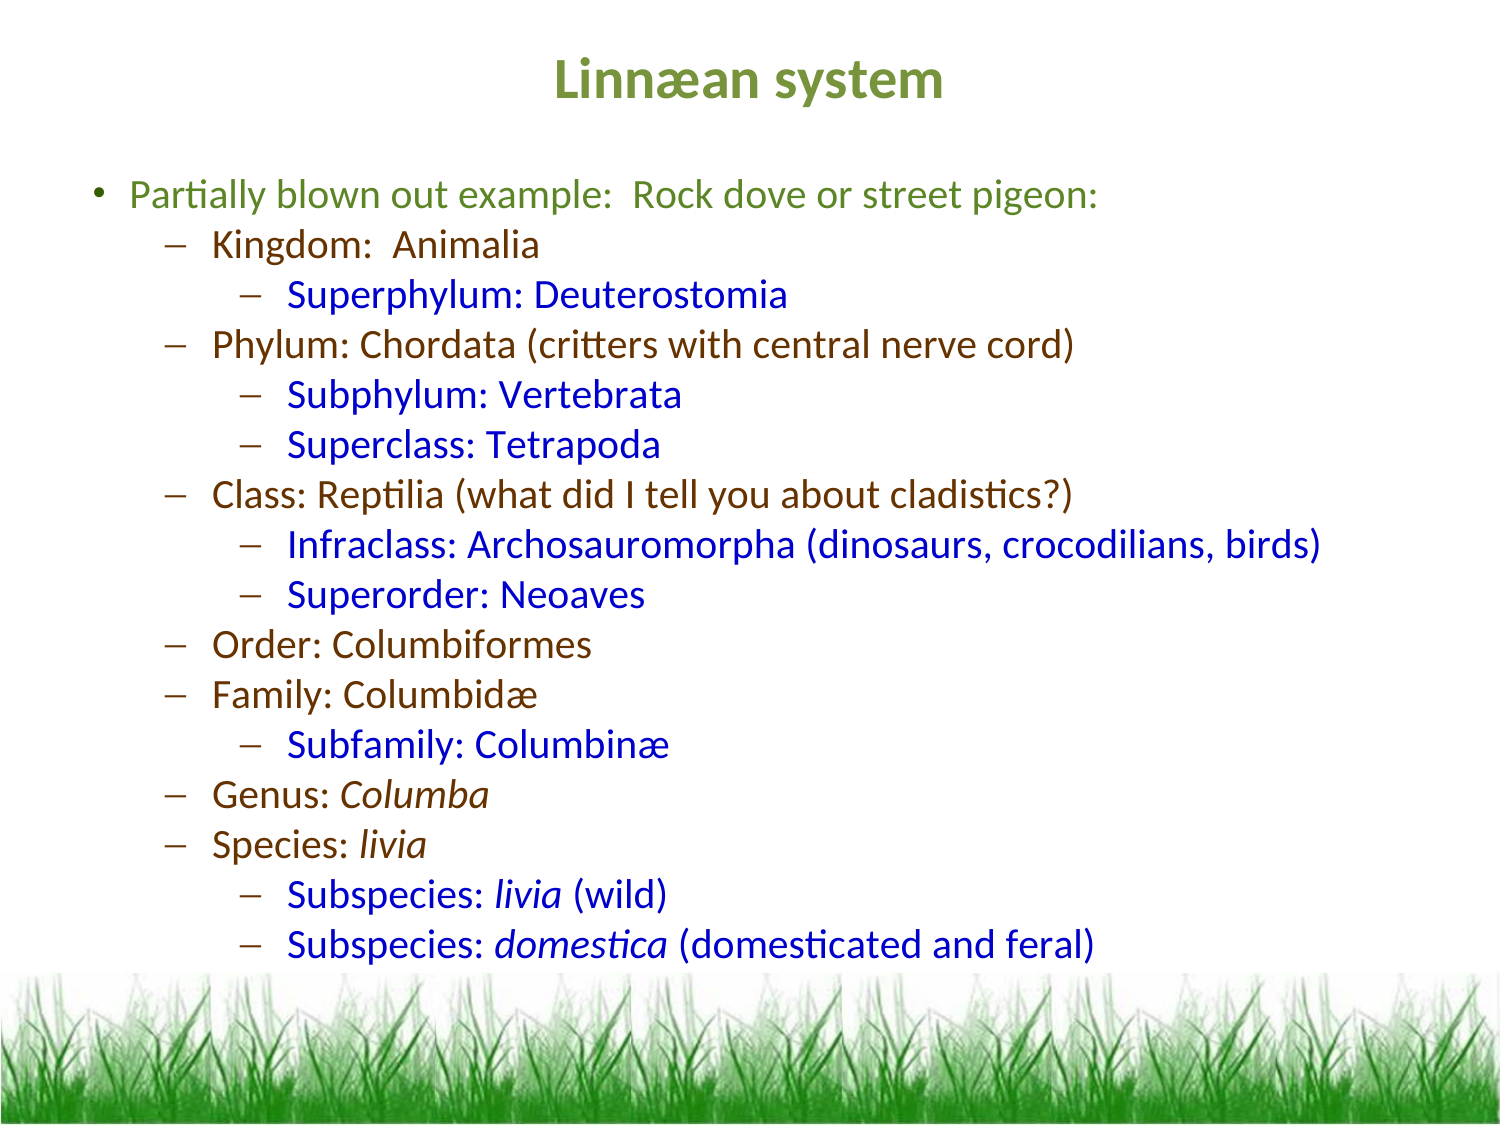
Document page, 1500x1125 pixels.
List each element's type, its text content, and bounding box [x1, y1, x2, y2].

list Partially blown out example: Rock dove or street pigeon: Kingdom: Animalia Superphylum: Deuterostomia Phylum: Chordata (critters with central nerve cord) Subphylum: Vertebrata Superclass: Tetrapoda Class: Reptilia (what did I tell you about cladistics?) Infraclass: Archosauromorpha (dinosaurs, crocodilians, birds) Superorder: Neoaves Order: Columbiformes Family: Columbidæ Subfamily: Columbinæ Genus: Columba Species: livia Subspecies: livia (wild) Subspecies: domestica (domesticated and feral) [75, 159, 1426, 976]
picture [0, 972, 1500, 1125]
title Linnæan system [75, 0, 1425, 151]
